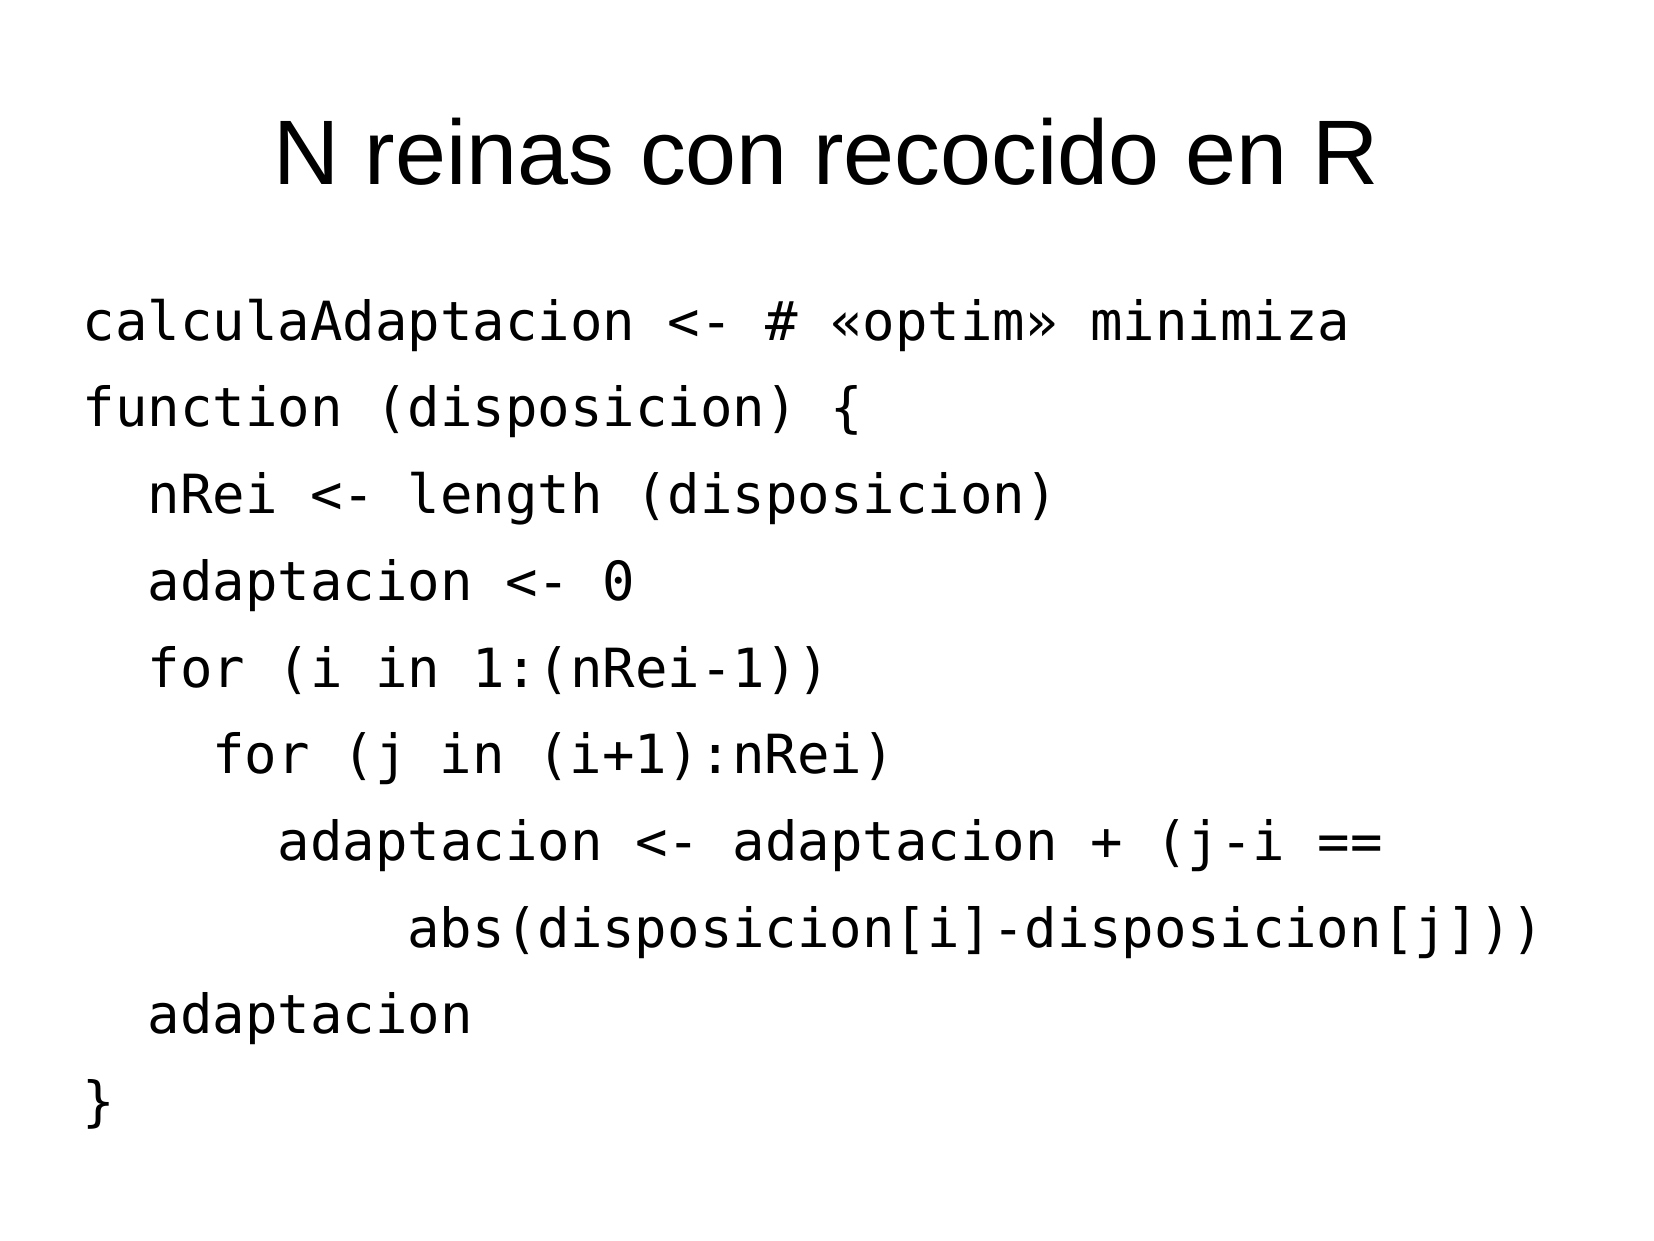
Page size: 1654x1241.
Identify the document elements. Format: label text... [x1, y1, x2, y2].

list calculaAdaptacion <- # «optim» minimiza function (disposicion) { nRei <- length (disposicion) adaptacion <- 0 for (i in 1:(nRei-1)) for (j in (i+1):nRei) adaptacion <- adaptacion + (j-i == abs(disposicion[i]-disposicion[j])) adaptacion } [82, 290, 1571, 1182]
title N reinas con recocido en R [82, 49, 1571, 257]
